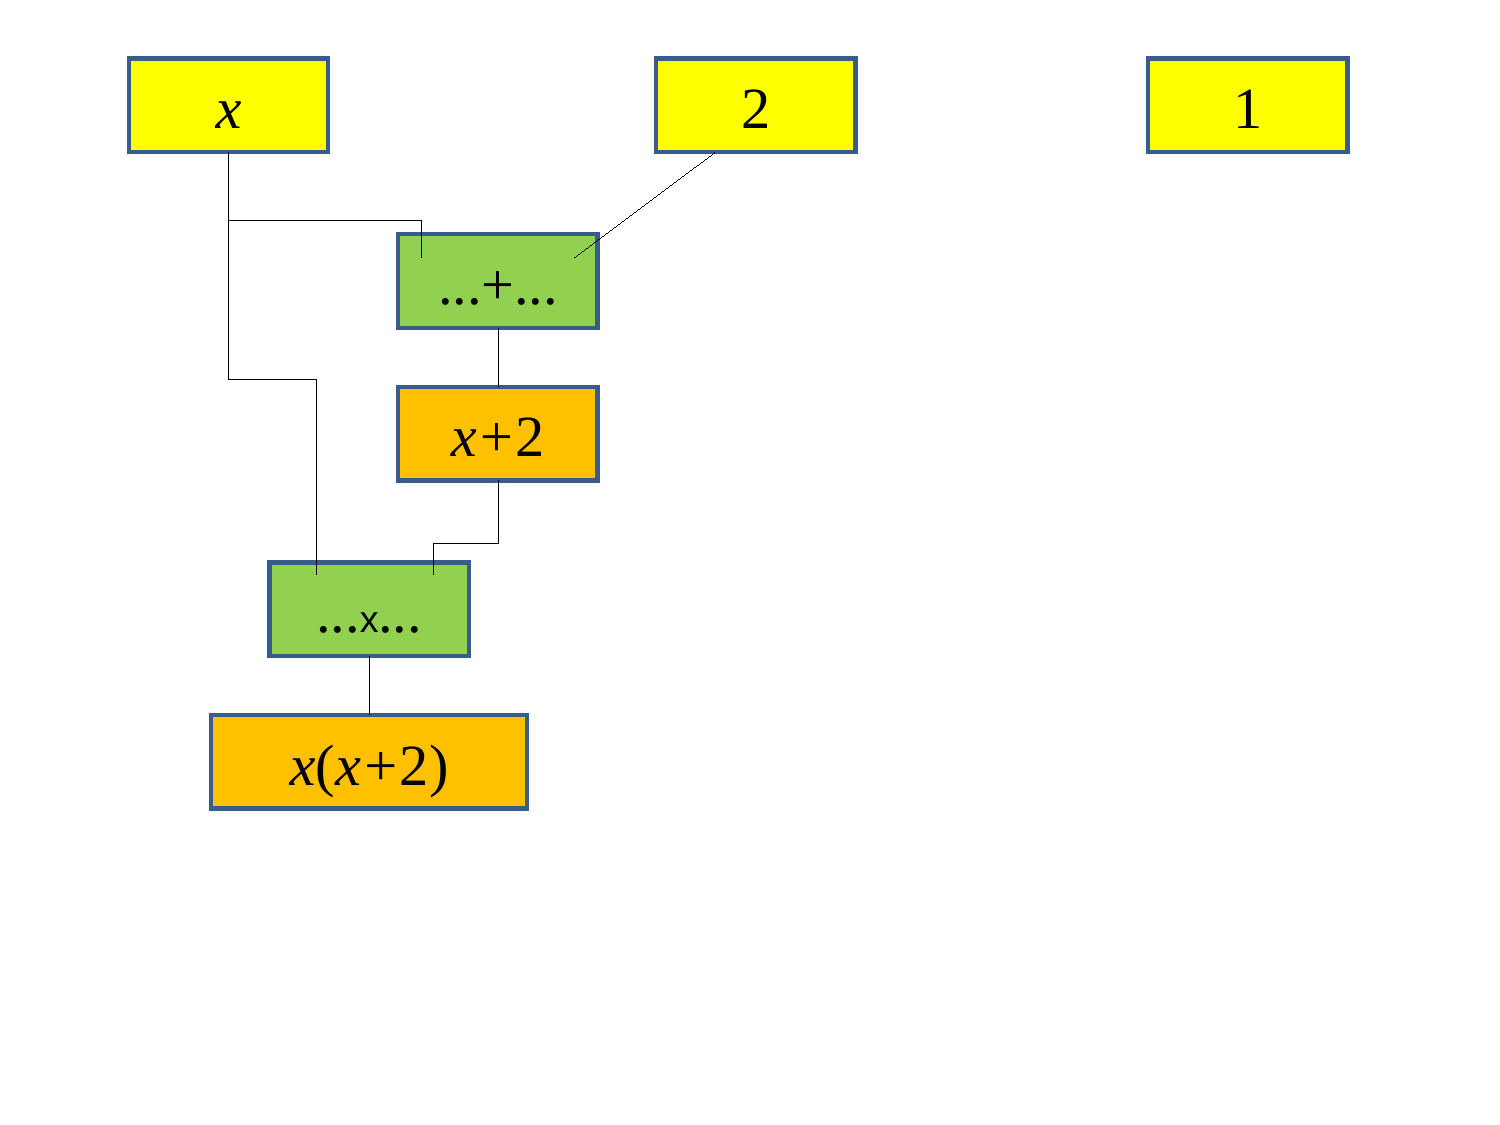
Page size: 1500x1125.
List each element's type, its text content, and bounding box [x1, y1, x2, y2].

text_box x+2 [398, 386, 598, 481]
text_box 2 [656, 58, 856, 153]
text_box x [128, 58, 329, 153]
text_box 1 [1148, 58, 1348, 153]
text_box ...x... [269, 562, 469, 657]
text_box x(x+2) [210, 714, 528, 809]
text_box ...+... [398, 234, 598, 329]
